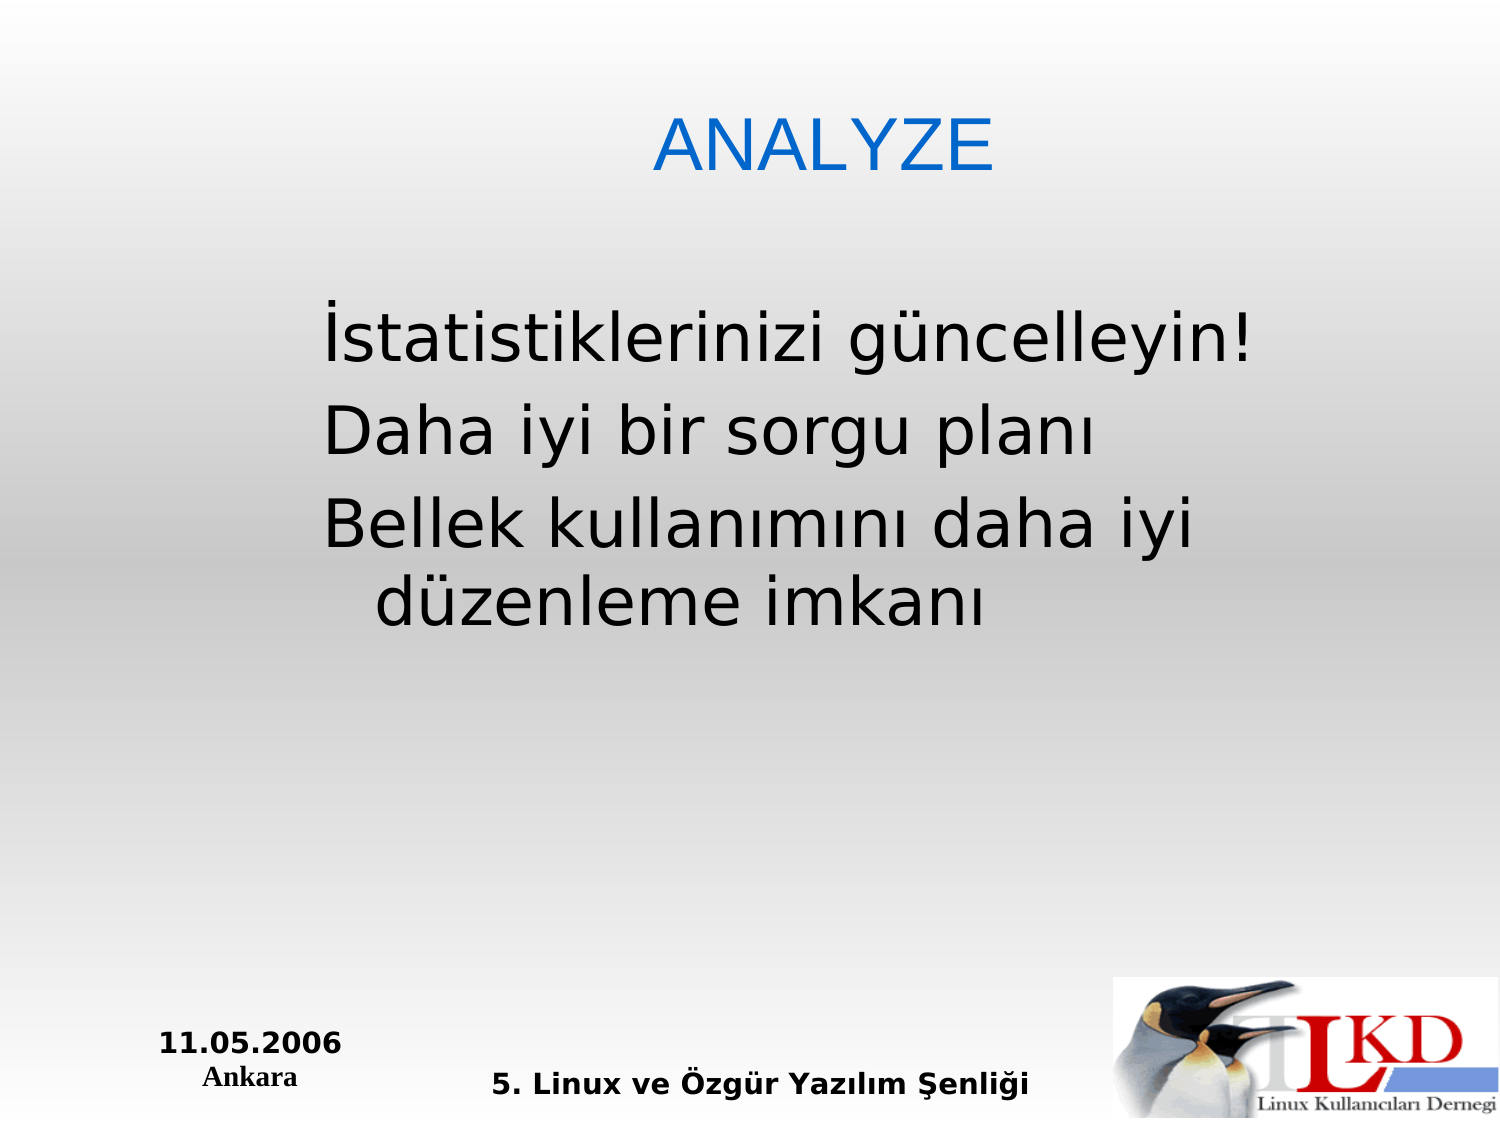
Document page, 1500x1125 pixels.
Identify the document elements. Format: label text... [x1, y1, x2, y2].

list İstatistiklerinizi güncelleyin! Daha iyi bir sorgu planı Bellek kullanımını daha iyi düzenleme imkanı [224, 299, 1425, 975]
picture [1113, 977, 1499, 1118]
title ANALYZE [224, 49, 1425, 238]
